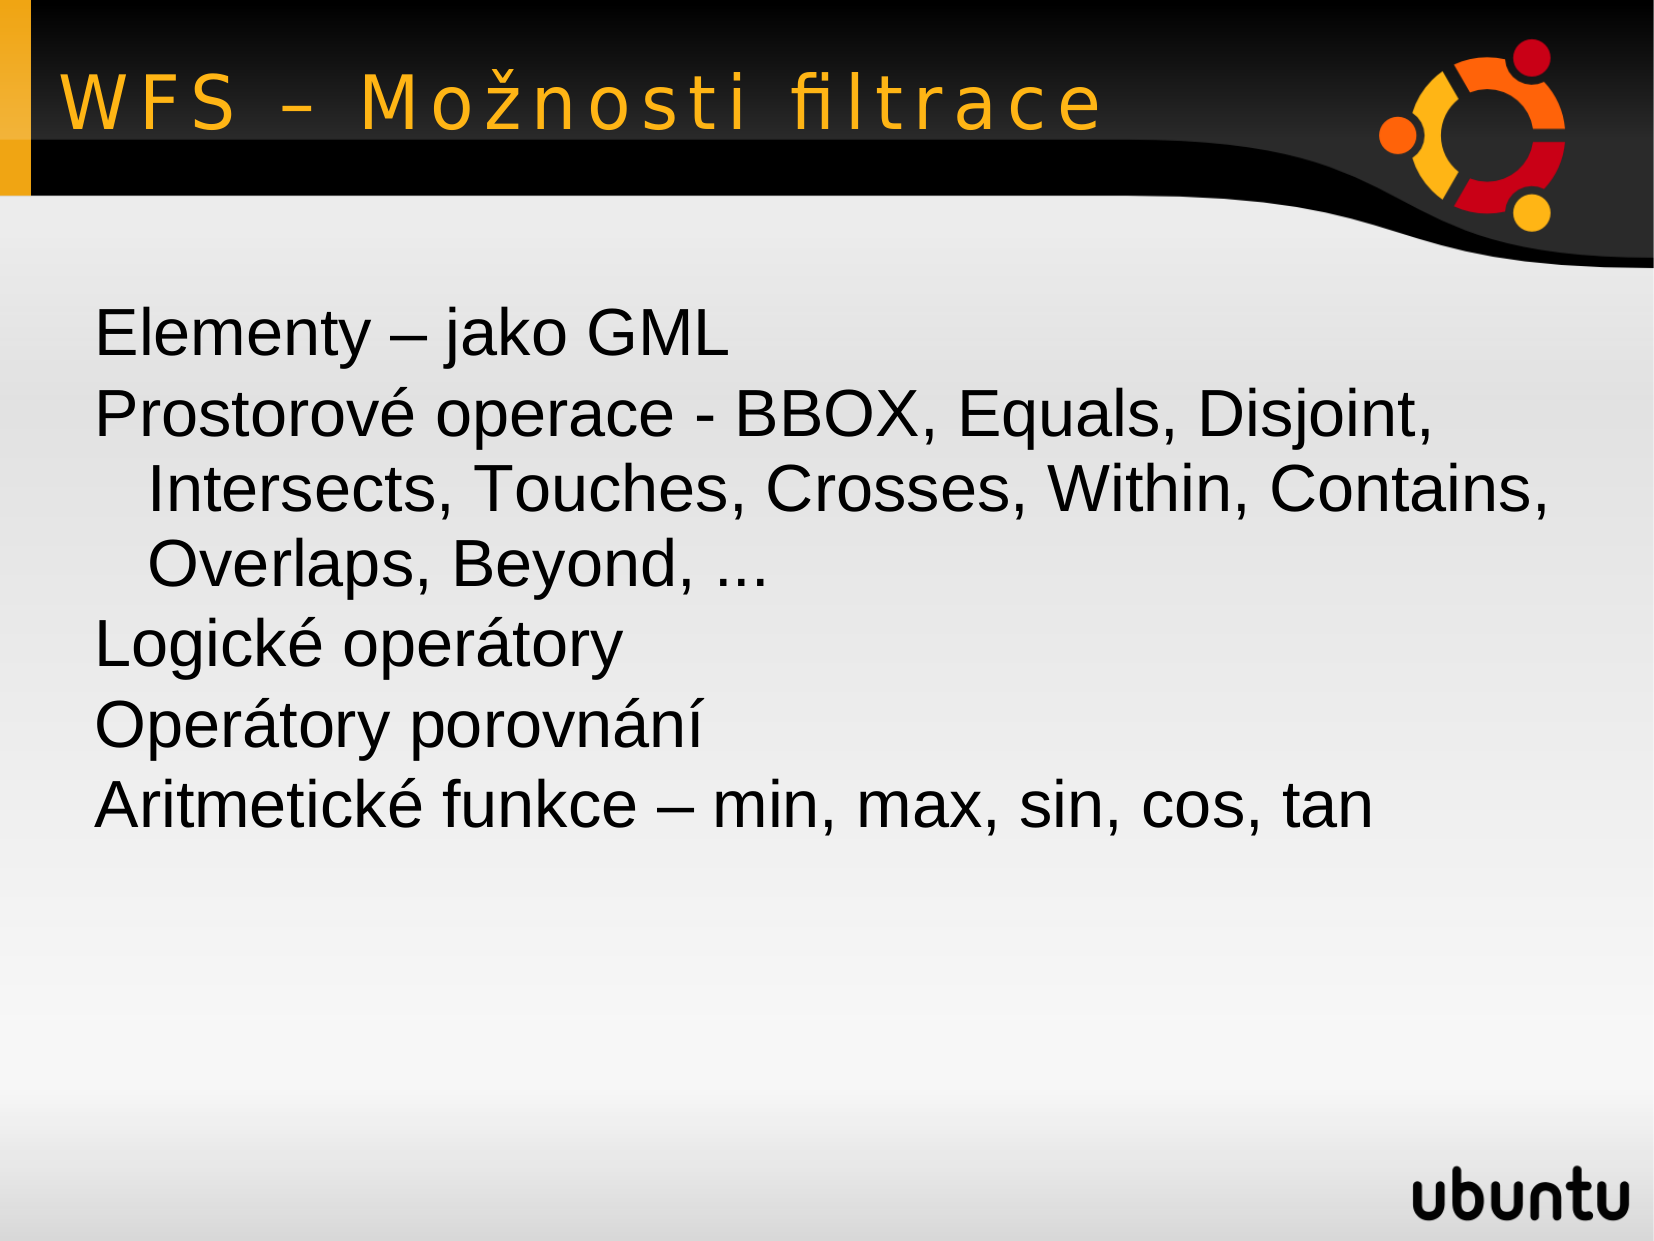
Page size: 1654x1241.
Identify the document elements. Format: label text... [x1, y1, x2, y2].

list Elementy – jako GML Prostorové operace - BBOX, Equals, Disjoint, Intersects, Touches, Crosses, Within, Contains, Overlaps, Beyond, ... Logické operátory Operátory porovnání Aritmetické funkce – min, max, sin, cos, tan [76, 295, 1565, 1114]
picture [0, 0, 1654, 1241]
title WFS – Možnosti filtrace [59, 29, 1270, 178]
